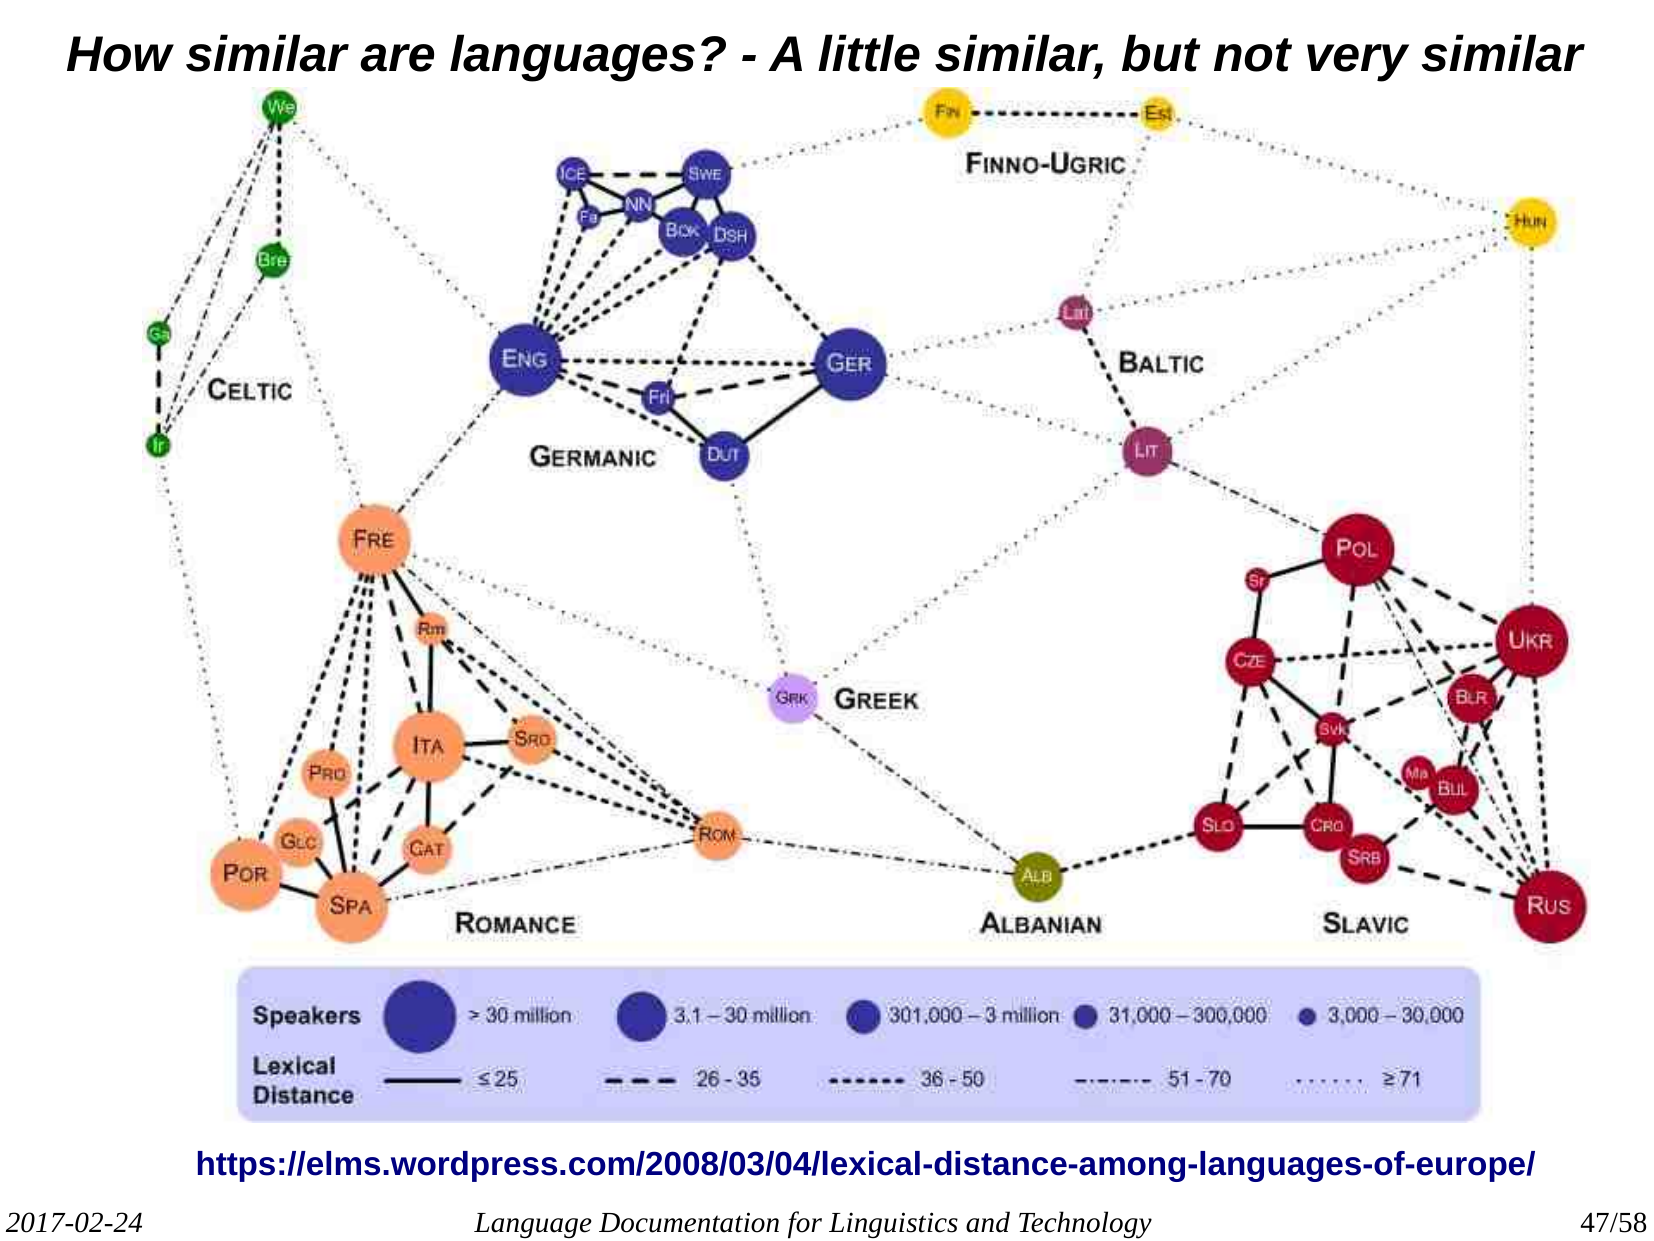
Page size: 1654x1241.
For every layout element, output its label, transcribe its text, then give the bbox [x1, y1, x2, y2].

picture [142, 87, 1591, 1123]
text_box https://elms.wordpress.com/2008/03/04/lexical-distance-among-languages-of-europe/ [129, 1137, 1603, 1227]
title How similar are languages? - A little similar, but not very similar [0, 2, 1654, 106]
